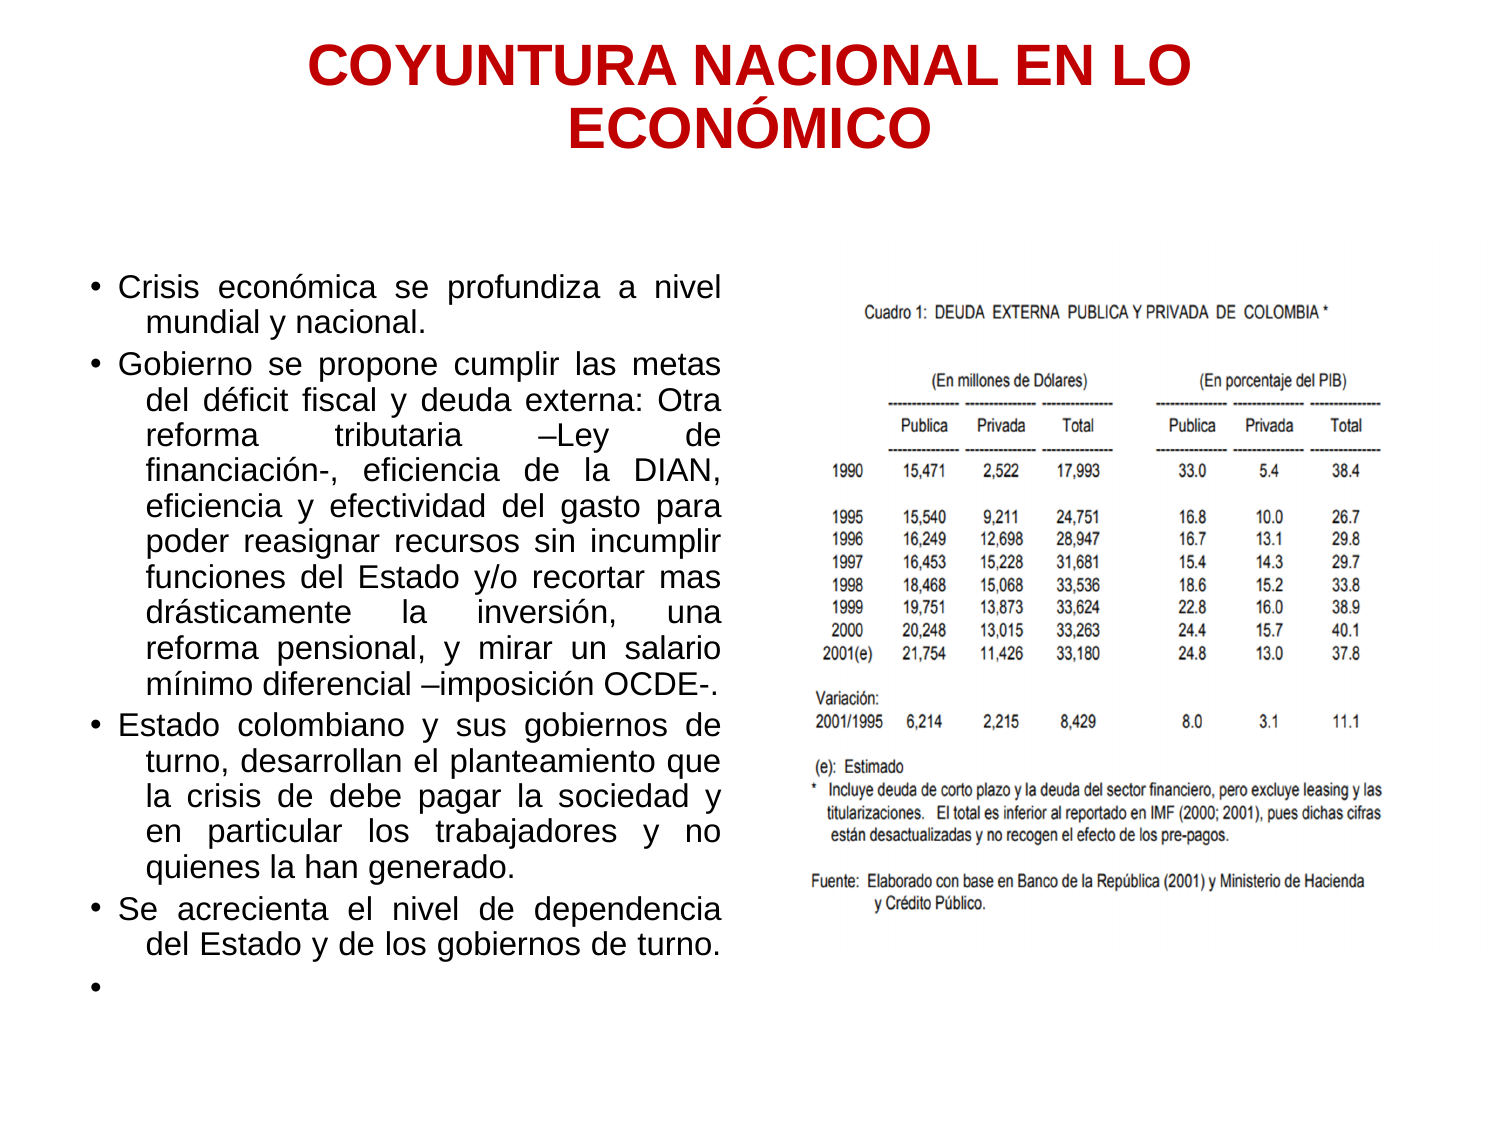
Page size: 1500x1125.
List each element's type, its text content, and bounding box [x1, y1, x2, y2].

picture [759, 236, 1500, 955]
list Crisis económica se profundiza a nivel mundial y nacional. Gobierno se propone cumplir las metas del déficit fiscal y deuda externa: Otra reforma tributaria –Ley de financiación-, eficiencia de la DIAN, eficiencia y efectividad del gasto para poder reasignar recursos sin incumplir funciones del Estado y/o recortar mas drásticamente la inversión, una reforma pensional, y mirar un salario mínimo diferencial –imposición OCDE-. Estado colombiano y sus gobiernos de turno, desarrollan el planteamiento que la crisis de debe pagar la sociedad y en particular los trabajadores y no quienes la han generado. Se acrecienta el nivel de dependencia del Estado y de los gobiernos de turno. [75, 262, 738, 1071]
title COYUNTURA NACIONAL EN LO ECONÓMICO [103, 0, 1397, 197]
